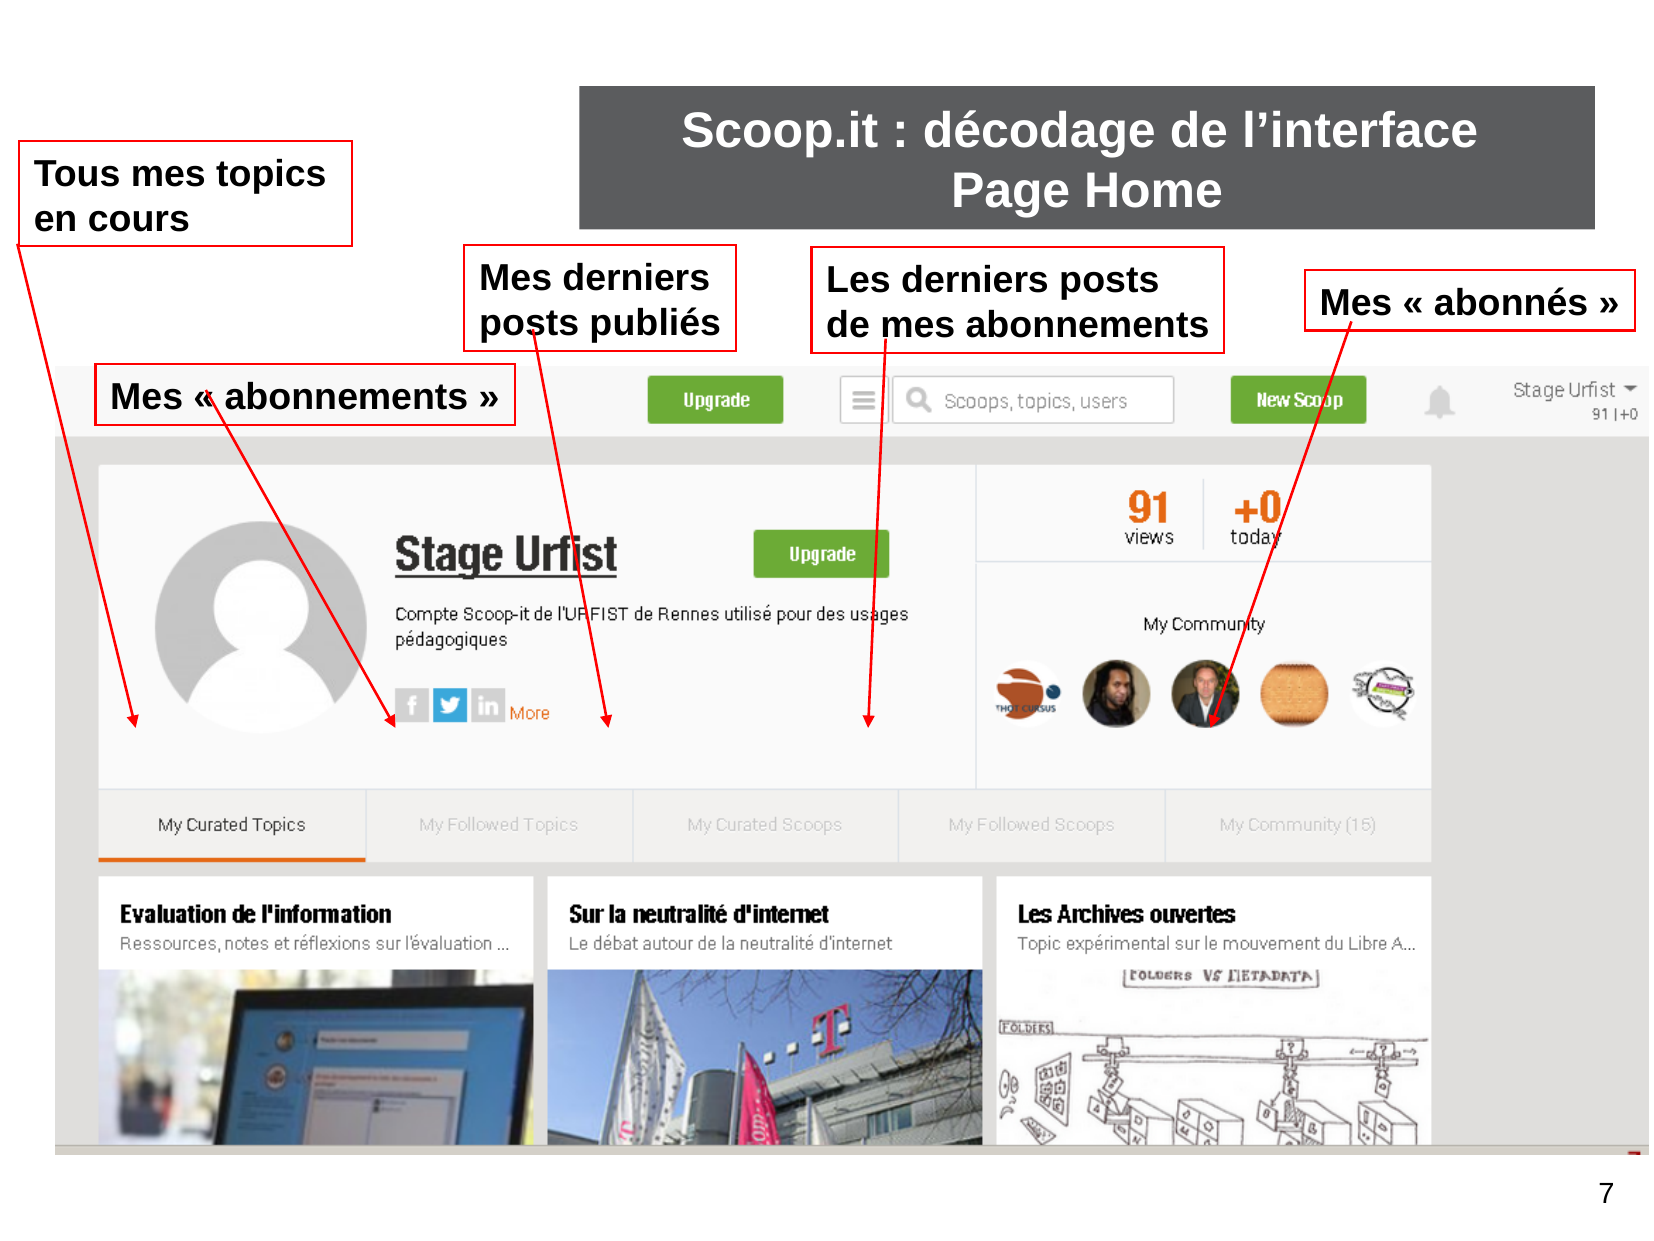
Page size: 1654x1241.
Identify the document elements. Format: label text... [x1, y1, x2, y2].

text_box Mes « abonnés » [1304, 270, 1635, 331]
picture [55, 366, 1649, 1155]
text_box Mes « abonnements » [95, 364, 515, 425]
text_box Scoop.it : décodage de l’interface Page Home [579, 86, 1595, 230]
text_box Mes derniers posts publiés [464, 245, 737, 351]
text_box Tous mes topics en cours [18, 140, 353, 247]
text_box <numéro> [1243, 1166, 1630, 1241]
text_box Les derniers posts de mes abonnements [811, 247, 1225, 353]
